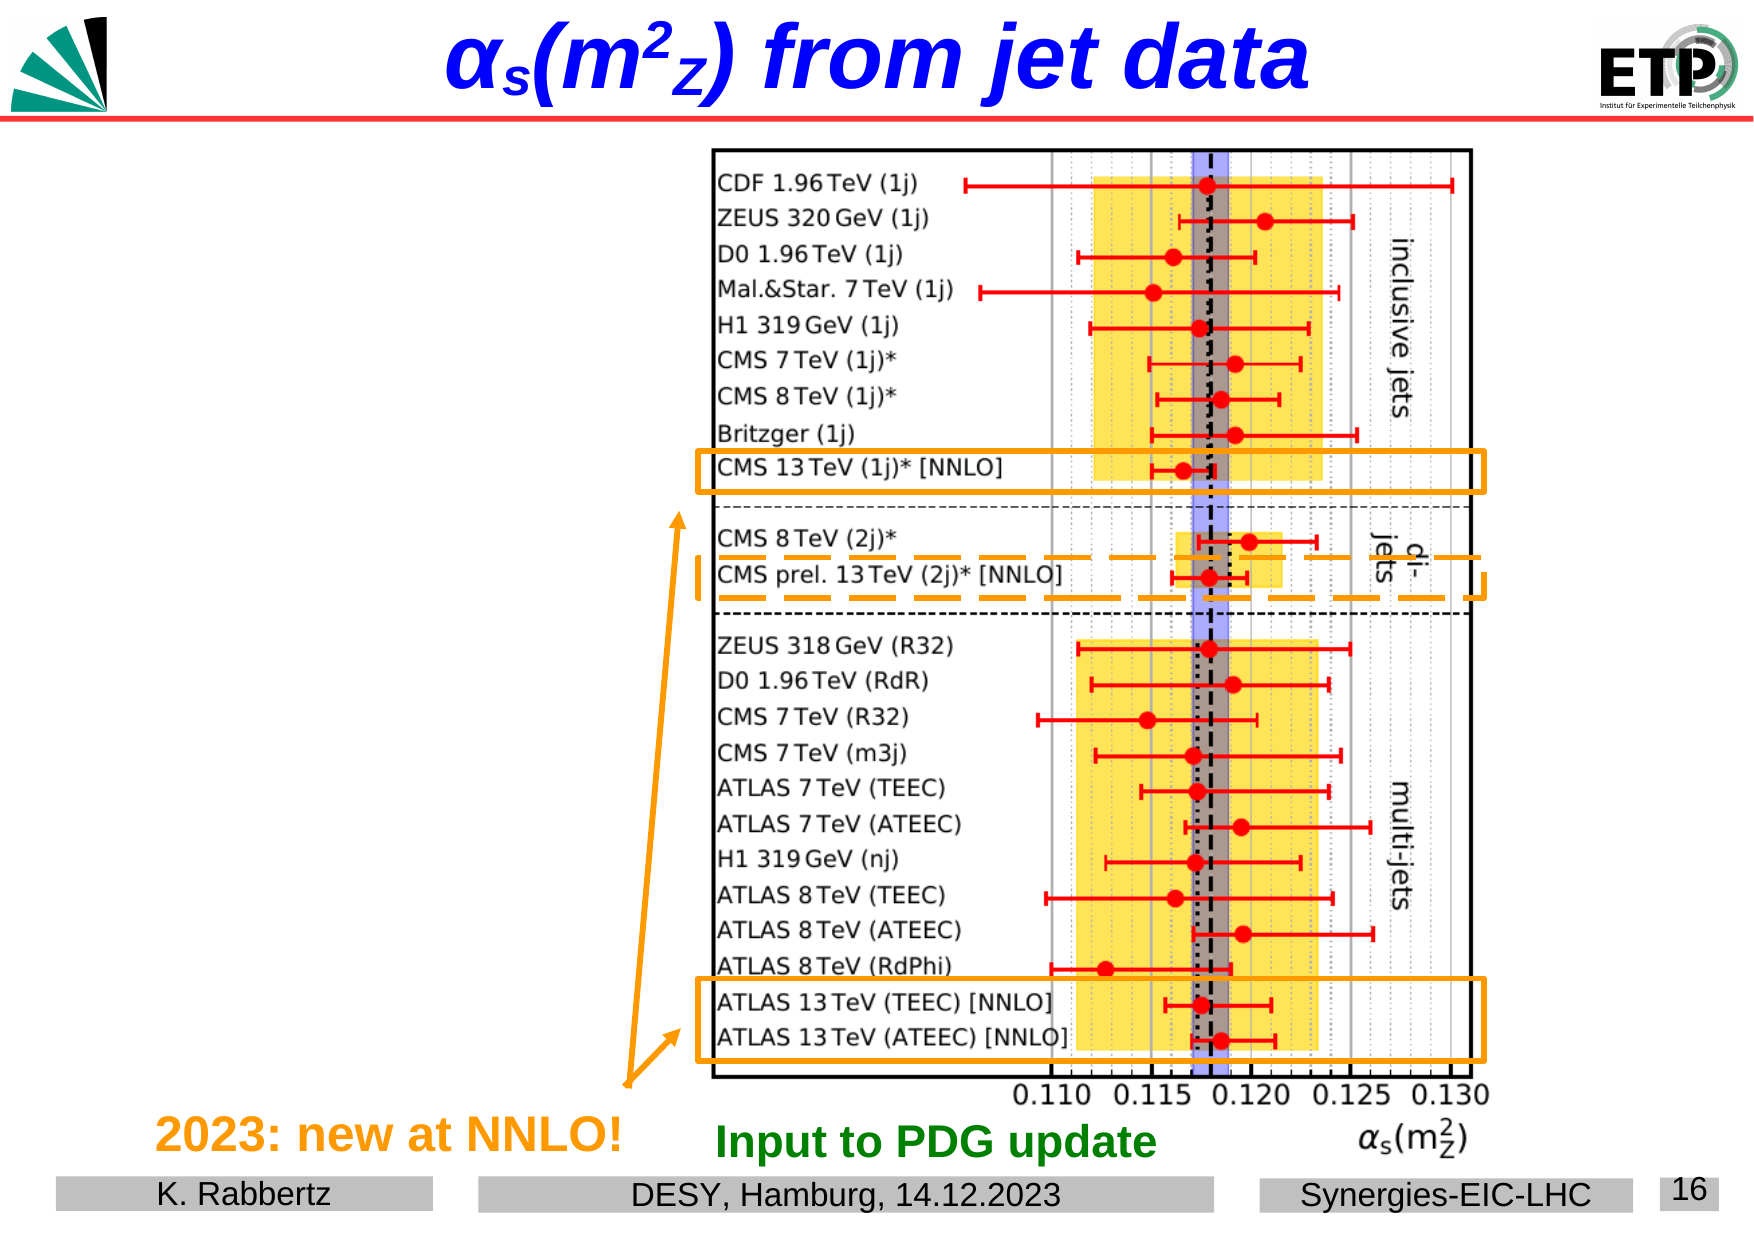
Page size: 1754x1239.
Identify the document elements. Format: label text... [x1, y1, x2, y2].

picture [11, 17, 107, 113]
text_box 2023: new at NNLO! [142, 1099, 637, 1168]
title αs(m2Z) from jet data [129, 0, 1627, 114]
picture [705, 981, 1481, 1058]
text_box Input to PDG update [703, 1110, 1170, 1174]
picture [705, 454, 1481, 489]
picture [705, 139, 1500, 1173]
picture [1627, 17, 1745, 112]
